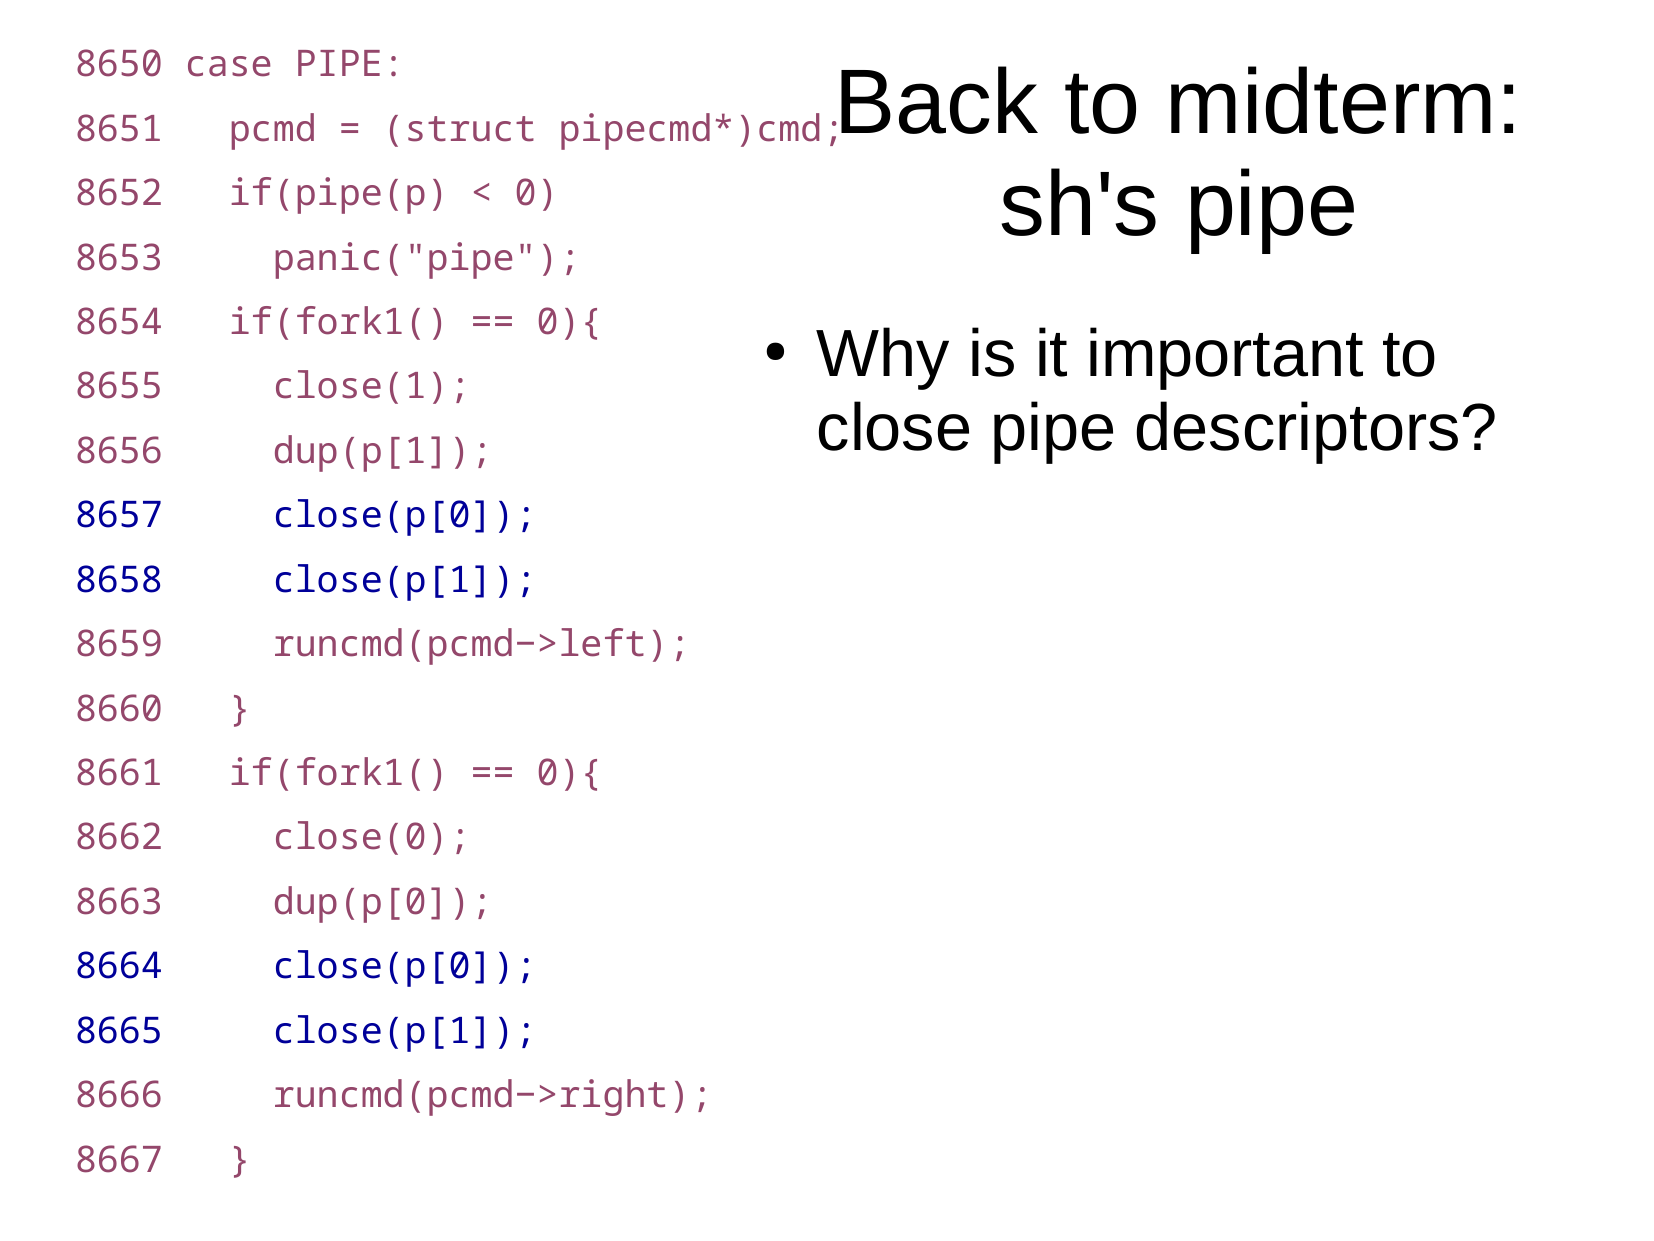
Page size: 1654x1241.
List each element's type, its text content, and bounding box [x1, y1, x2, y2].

list 8650 case PIPE: 8651 pcmd = (struct pipecmd*)cmd; 8652 if(pipe(p) < 0) 8653 panic("pipe"); 8654 if(fork1() == 0){ 8655 close(1); 8656 dup(p[1]); 8657 close(p[0]); 8658 close(p[1]); 8659 runcmd(pcmd−>left); 8660 } 8661 if(fork1() == 0){ 8662 close(0); 8663 dup(p[0]); 8664 close(p[0]); 8665 close(p[1]); 8666 runcmd(pcmd−>right); 8667 } [75, 37, 1613, 1201]
list Why is it important to close pipe descriptors? [675, 315, 1609, 691]
